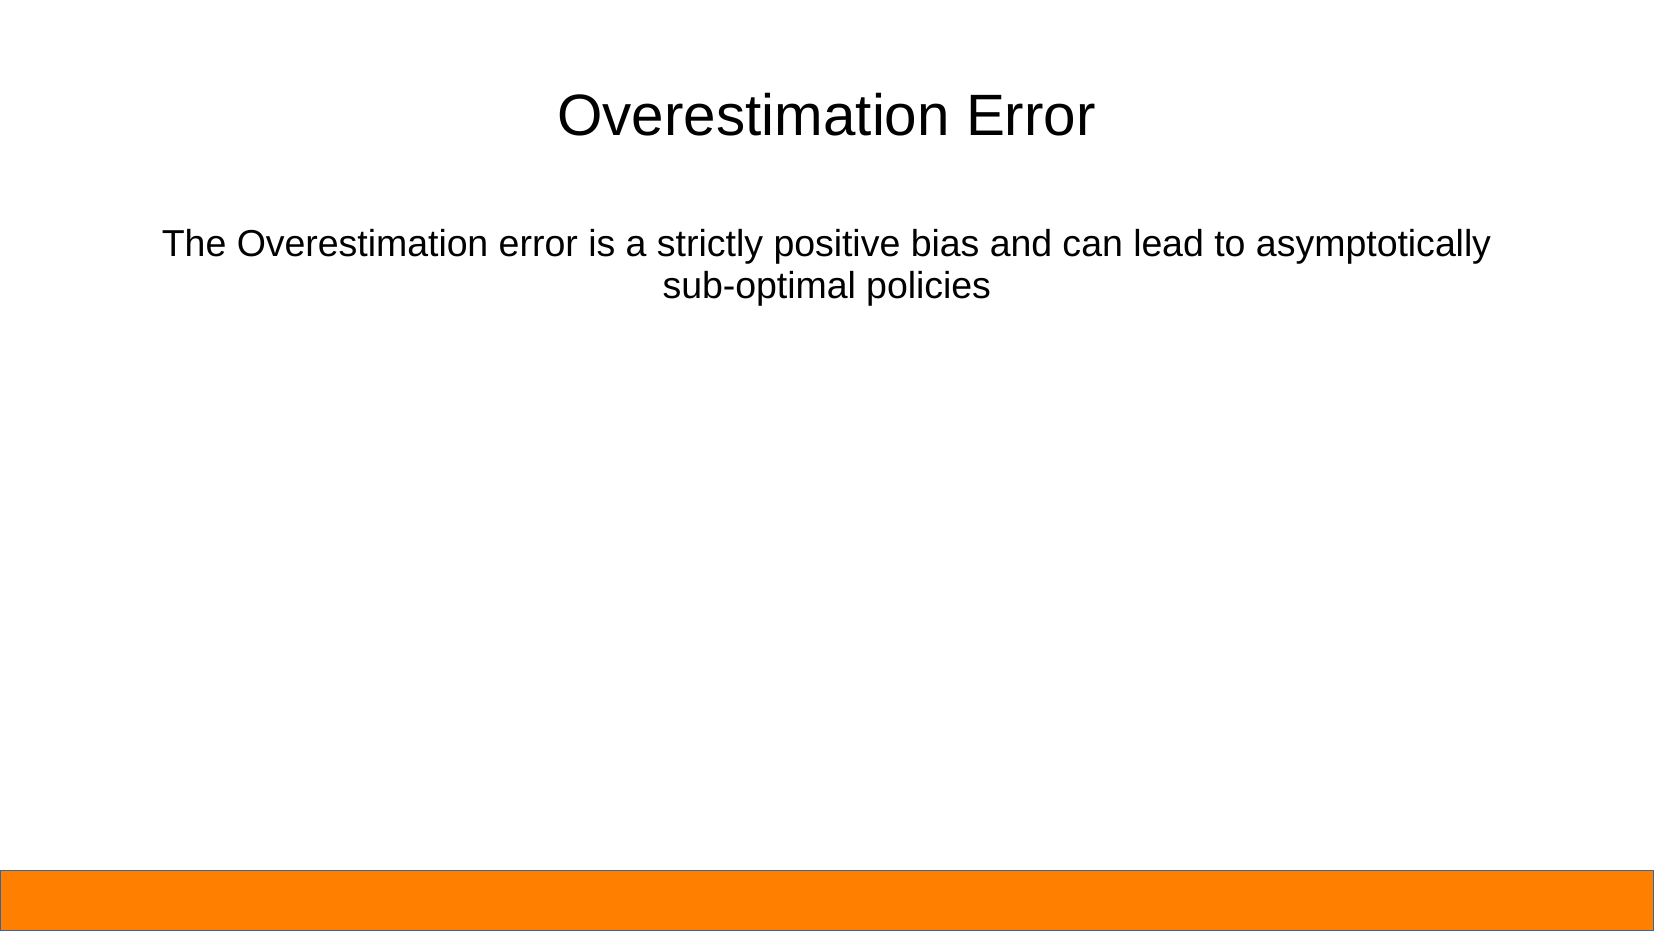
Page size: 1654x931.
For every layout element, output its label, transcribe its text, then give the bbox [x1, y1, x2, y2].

text_box [0, 870, 1654, 931]
text_box Overestimation Error [199, 75, 1454, 166]
text_box The Overestimation error is a strictly positive bias and can lead to asymptotically sub-optimal policies [118, 215, 1535, 399]
